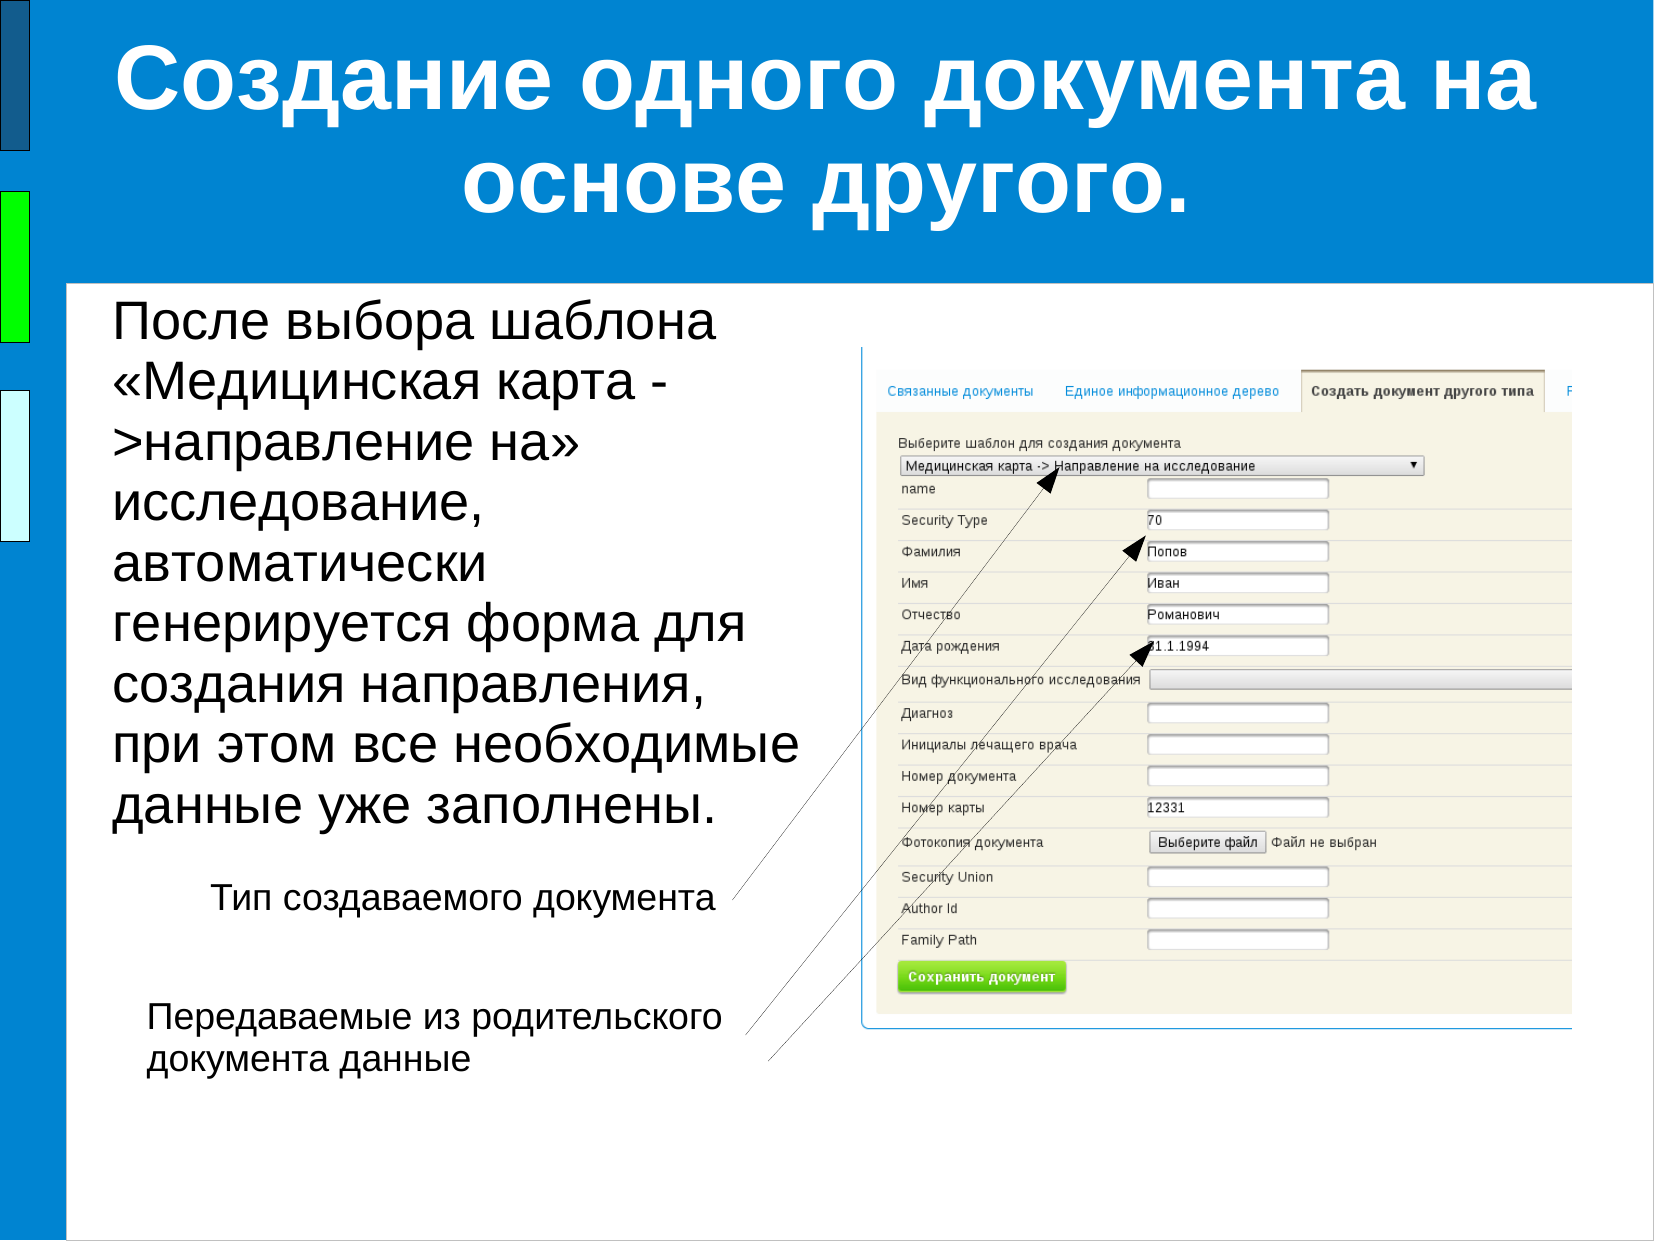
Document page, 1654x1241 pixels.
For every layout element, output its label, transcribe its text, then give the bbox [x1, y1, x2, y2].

title Создание одного документа на основе другого. [82, 25, 1571, 233]
text_box Тип создаваемого документа [195, 869, 732, 926]
list После выбора шаблона «Медицинская карта ->направление на» исследование, автоматически генерируется форма для создания направления, при этом все необходимые данные уже заполнены. [82, 290, 809, 860]
picture [845, 347, 1572, 1052]
text_box Передаваемые из родительского документа данные [131, 987, 739, 1087]
